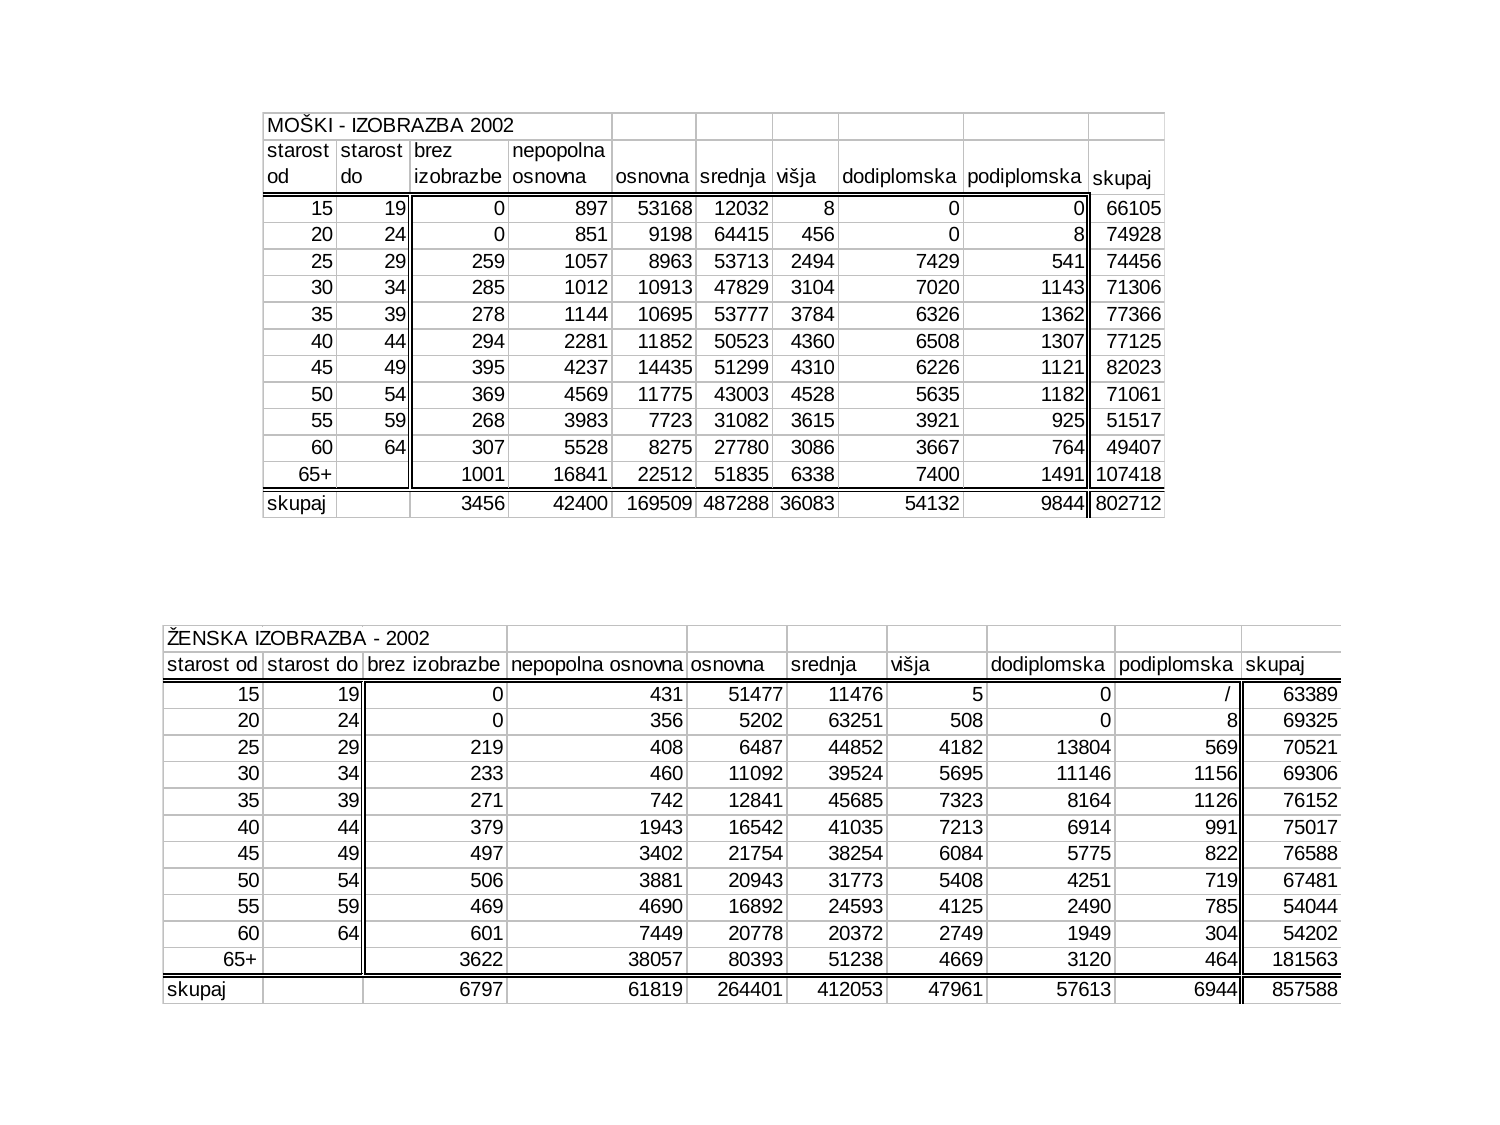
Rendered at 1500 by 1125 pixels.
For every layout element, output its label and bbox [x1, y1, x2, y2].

chart [162, 624, 1343, 1005]
chart [262, 112, 1166, 519]
